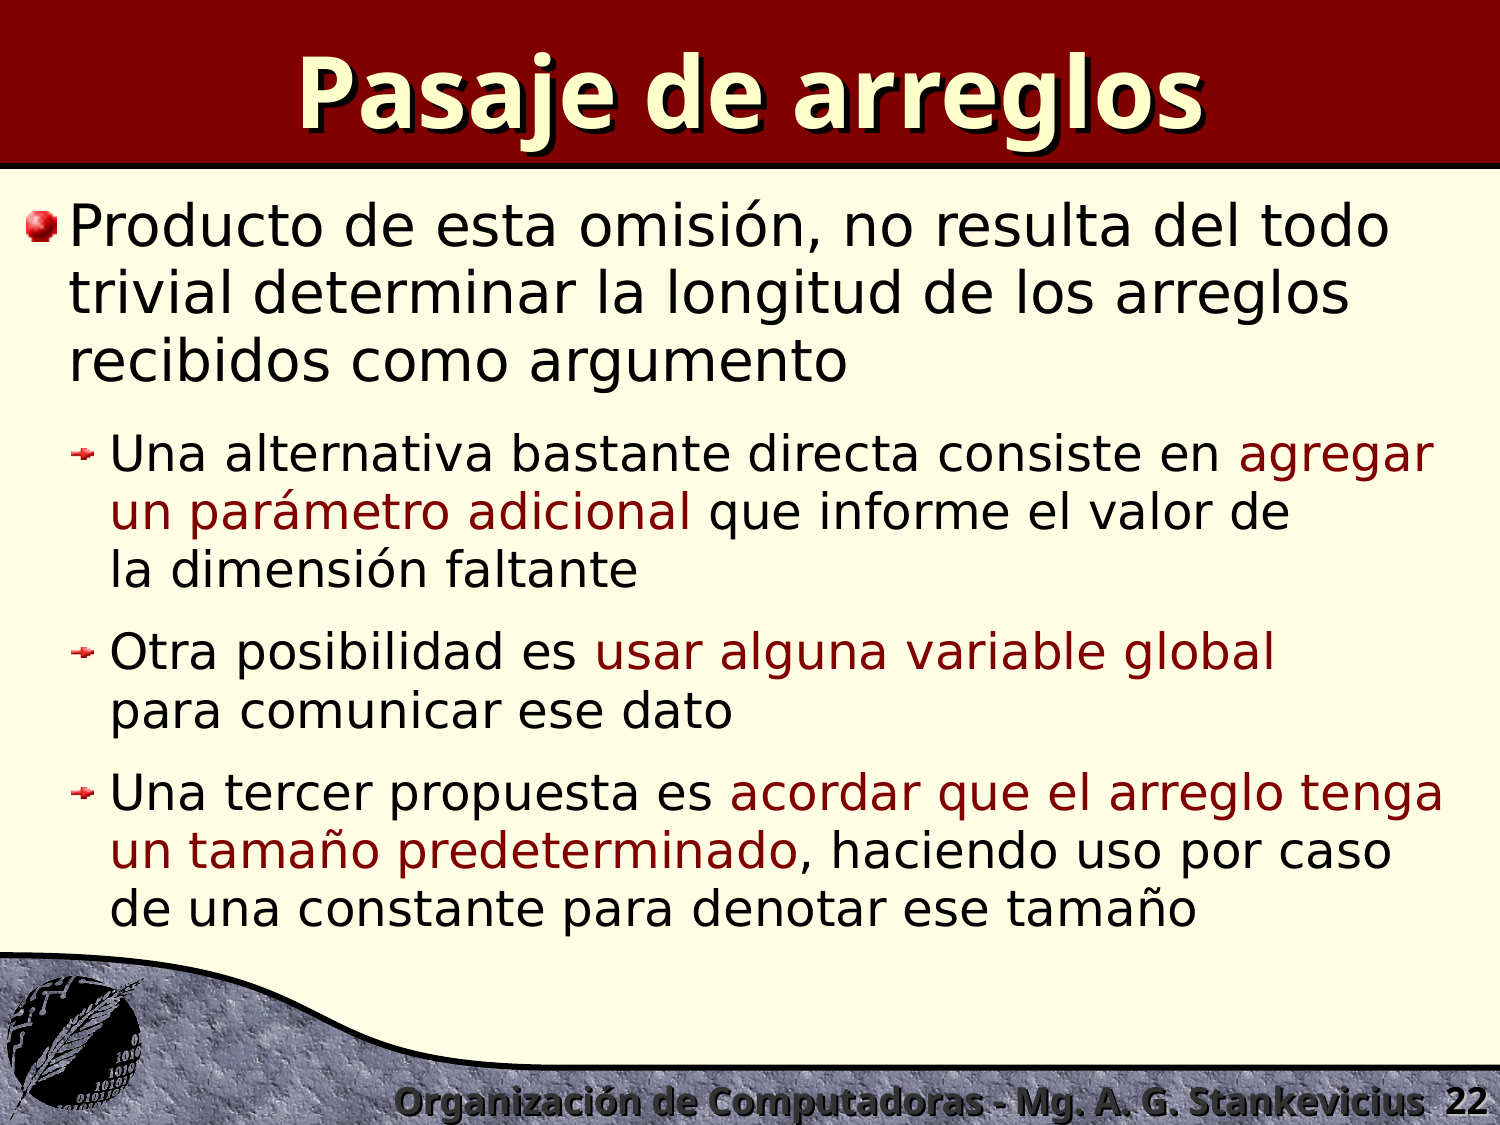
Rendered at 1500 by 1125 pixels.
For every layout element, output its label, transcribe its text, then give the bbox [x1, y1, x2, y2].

list Producto de esta omisión, no resulta del todo trivial determinar la longitud de los arreglos recibidos como argumento Una alternativa bastante directa consiste en agregar un parámetro adicional que informe el valor de la dimensión faltante Otra posibilidad es usar alguna variable global para comunicar ese dato Una tercer propuesta es acordar que el arreglo tenga un tamaño predeterminado, haciendo uso por caso de una constante para denotar ese tamaño [11, 192, 1486, 942]
picture [1058, 1100, 1065, 1110]
picture [448, 1100, 455, 1110]
title Pasaje de arreglos [15, 5, 1485, 160]
picture [802, 1100, 806, 1110]
picture [0, 959, 1500, 1125]
